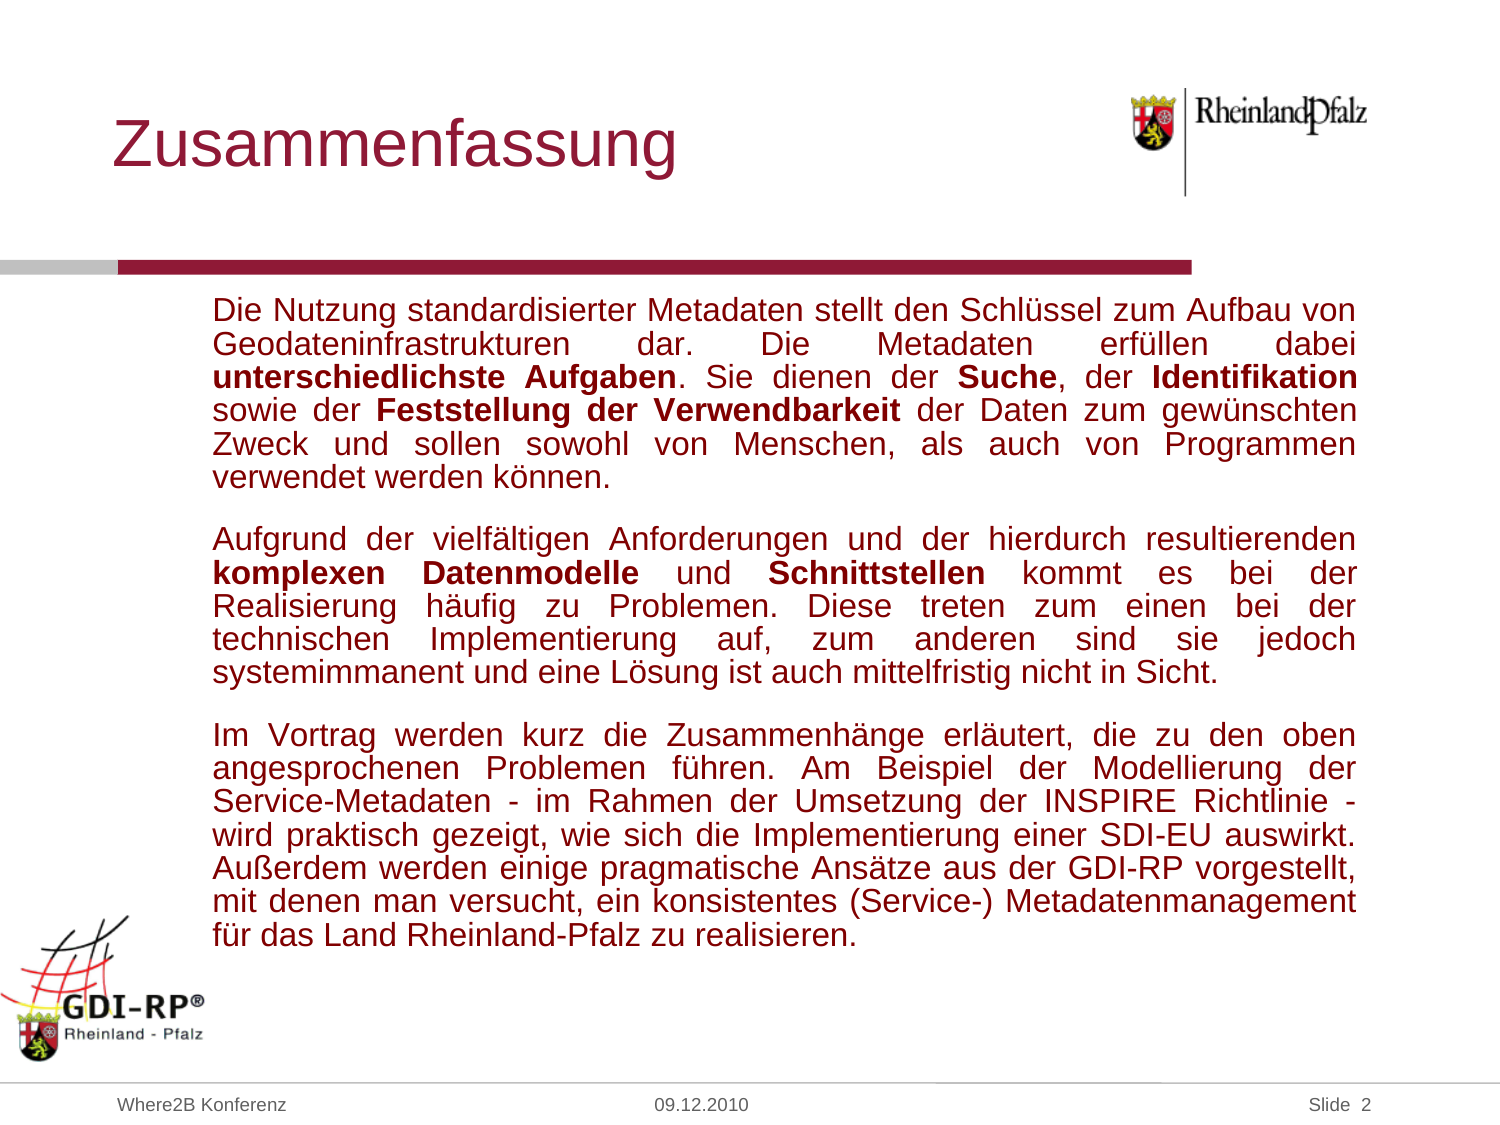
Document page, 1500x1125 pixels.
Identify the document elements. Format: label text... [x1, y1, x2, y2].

list Die Nutzung standardisierter Metadaten stellt den Schlüssel zum Aufbau von Geodateninfrastrukturen dar. Die Metadaten erfüllen dabei unterschiedlichste Aufgaben. Sie dienen der Suche, der Identifikation sowie der Feststellung der Verwendbarkeit der Daten zum gewünschten Zweck und sollen sowohl von Menschen, als auch von Programmen verwendet werden können. Aufgrund der vielfältigen Anforderungen und der hierdurch resultierenden komplexen Datenmodelle und Schnittstellen kommt es bei der Realisierung häufig zu Problemen. Diese treten zum einen bei der technischen Implementierung auf, zum anderen sind sie jedoch systemimmanent und eine Lösung ist auch mittelfristig nicht in Sicht. Im Vortrag werden kurz die Zusammenhänge erläutert, die zu den oben angesprochenen Problemen führen. Am Beispiel der Modellierung der Service-Metadaten - im Rahmen der Umsetzung der INSPIRE Richtlinie - wird praktisch gezeigt, wie sich die Implementierung einer SDI-EU auswirkt. Außerdem werden einige pragmatische Ansätze aus der GDI-RP vorgestellt, mit denen man versucht, ein konsistentes (Service-) Metadatenmanagement für das Land Rheinland-Pfalz zu realisieren. [212, 295, 1359, 1125]
picture [1131, 88, 1447, 198]
picture [0, 915, 207, 1063]
title Zusammenfassung [112, 63, 1071, 224]
